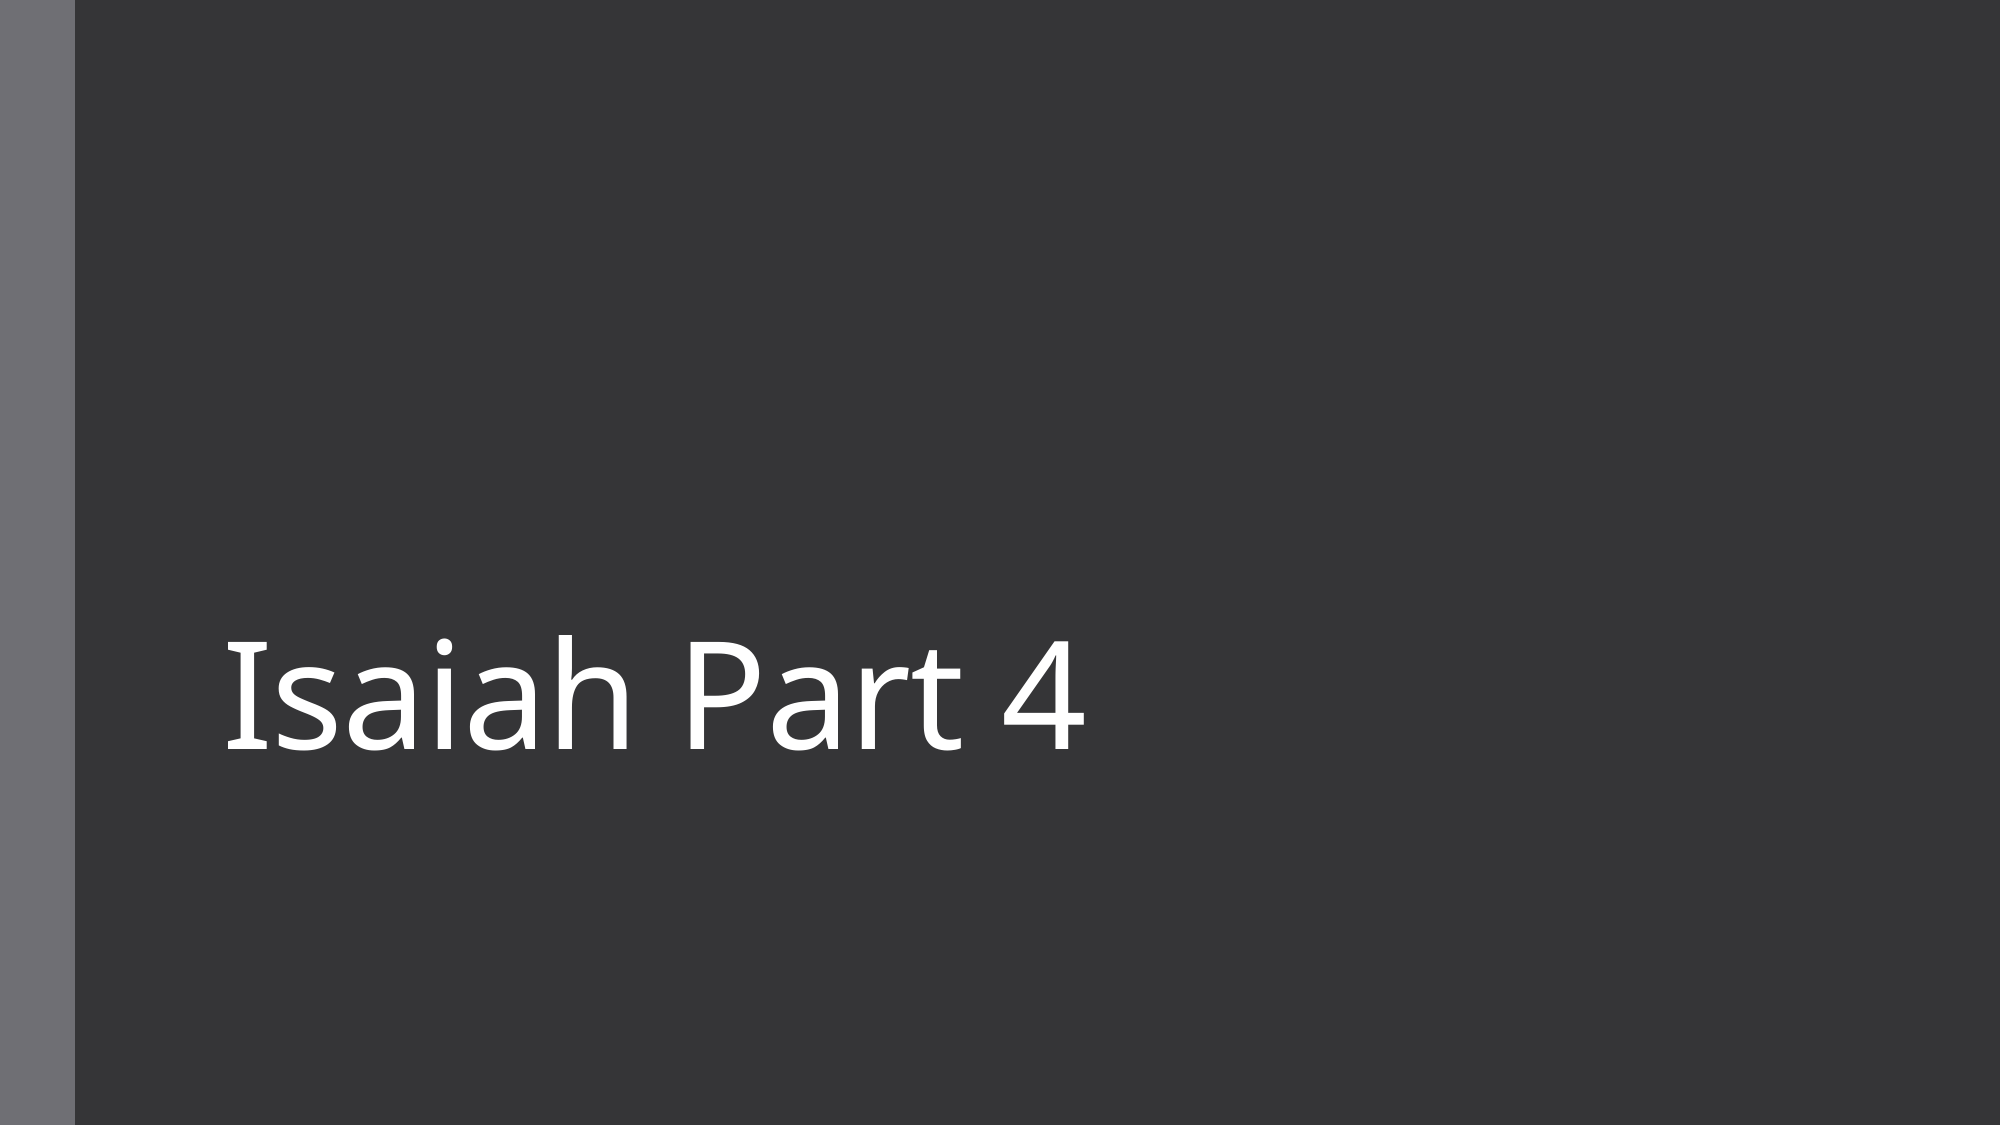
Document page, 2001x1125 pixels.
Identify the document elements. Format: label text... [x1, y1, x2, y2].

title Isaiah Part 4 [206, 124, 1752, 788]
